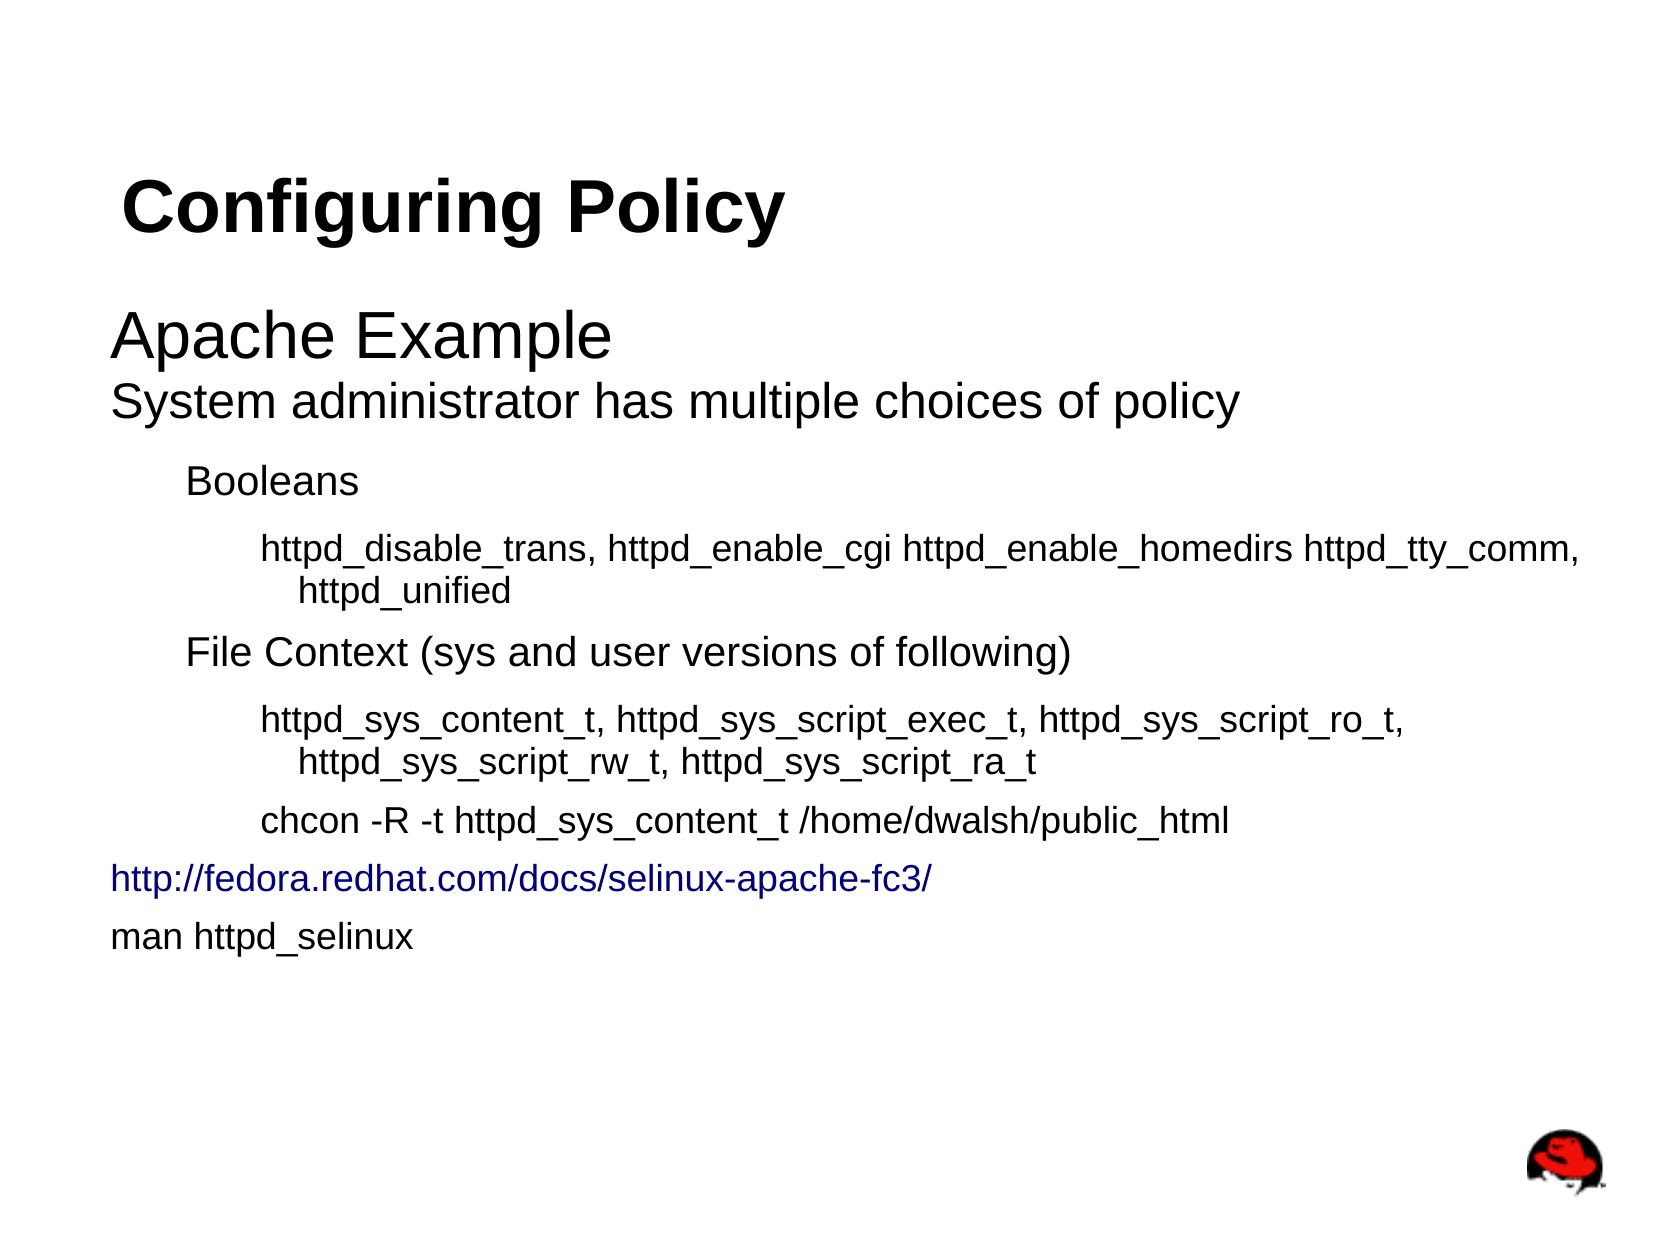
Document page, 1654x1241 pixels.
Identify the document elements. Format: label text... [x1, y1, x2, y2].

title Configuring Policy [121, 102, 1534, 298]
list Apache Example System administrator has multiple choices of policy Booleans httpd_disable_trans, httpd_enable_cgi httpd_enable_homedirs httpd_tty_comm, httpd_unified File Context (sys and user versions of following) httpd_sys_content_t, httpd_sys_script_exec_t, httpd_sys_script_ro_t, httpd_sys_script_rw_t, httpd_sys_script_ra_t chcon -R -t httpd_sys_content_t /home/dwalsh/public_html http://fedora.redhat.com/docs/selinux-apache-fc3/ man httpd_selinux [110, 298, 1602, 1172]
picture [1527, 1129, 1606, 1207]
